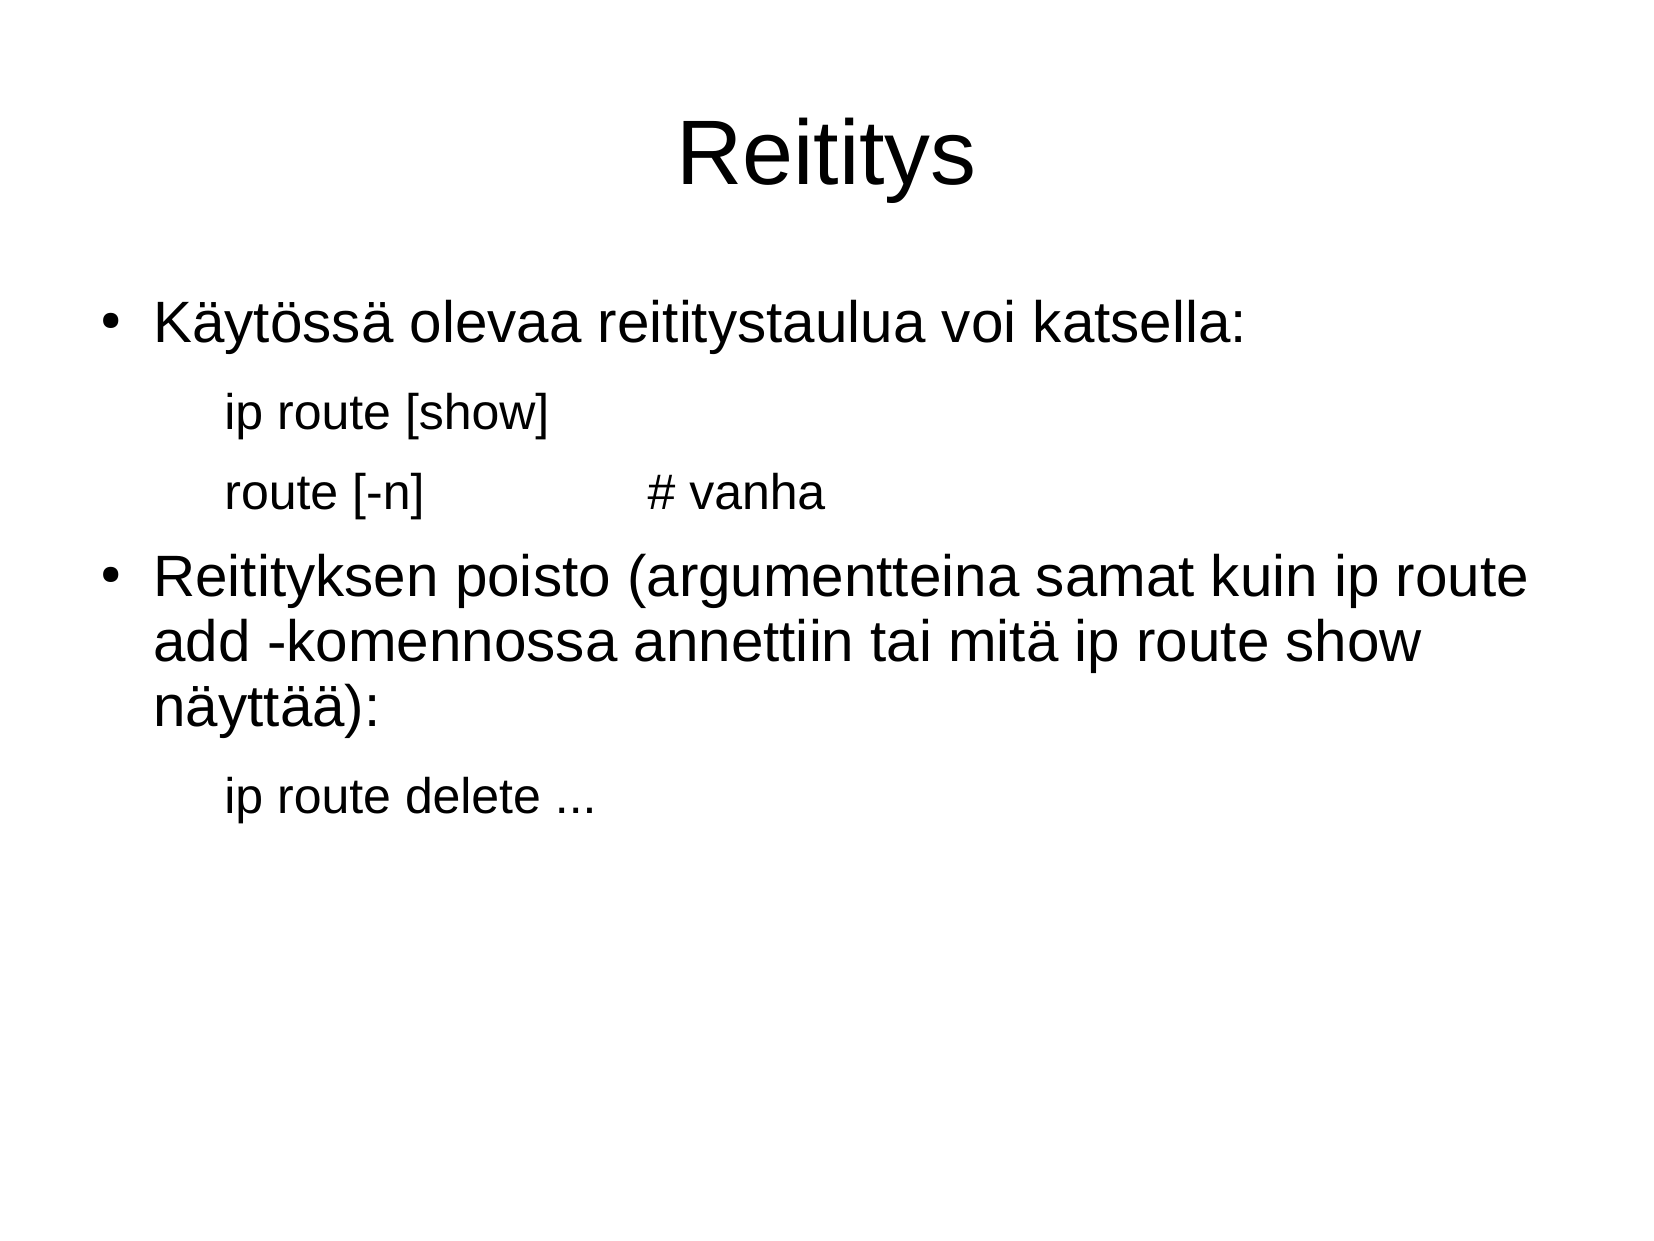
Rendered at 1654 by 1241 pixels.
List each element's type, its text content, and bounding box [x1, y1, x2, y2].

title Reititys [82, 49, 1571, 257]
list Käytössä olevaa reititystaulua voi katsella: ip route [show] route [-n] # vanha Reitityksen poisto (argumentteina samat kuin ip route add -komennossa annettiin tai mitä ip route show näyttää): ip route delete ... [82, 290, 1571, 1010]
